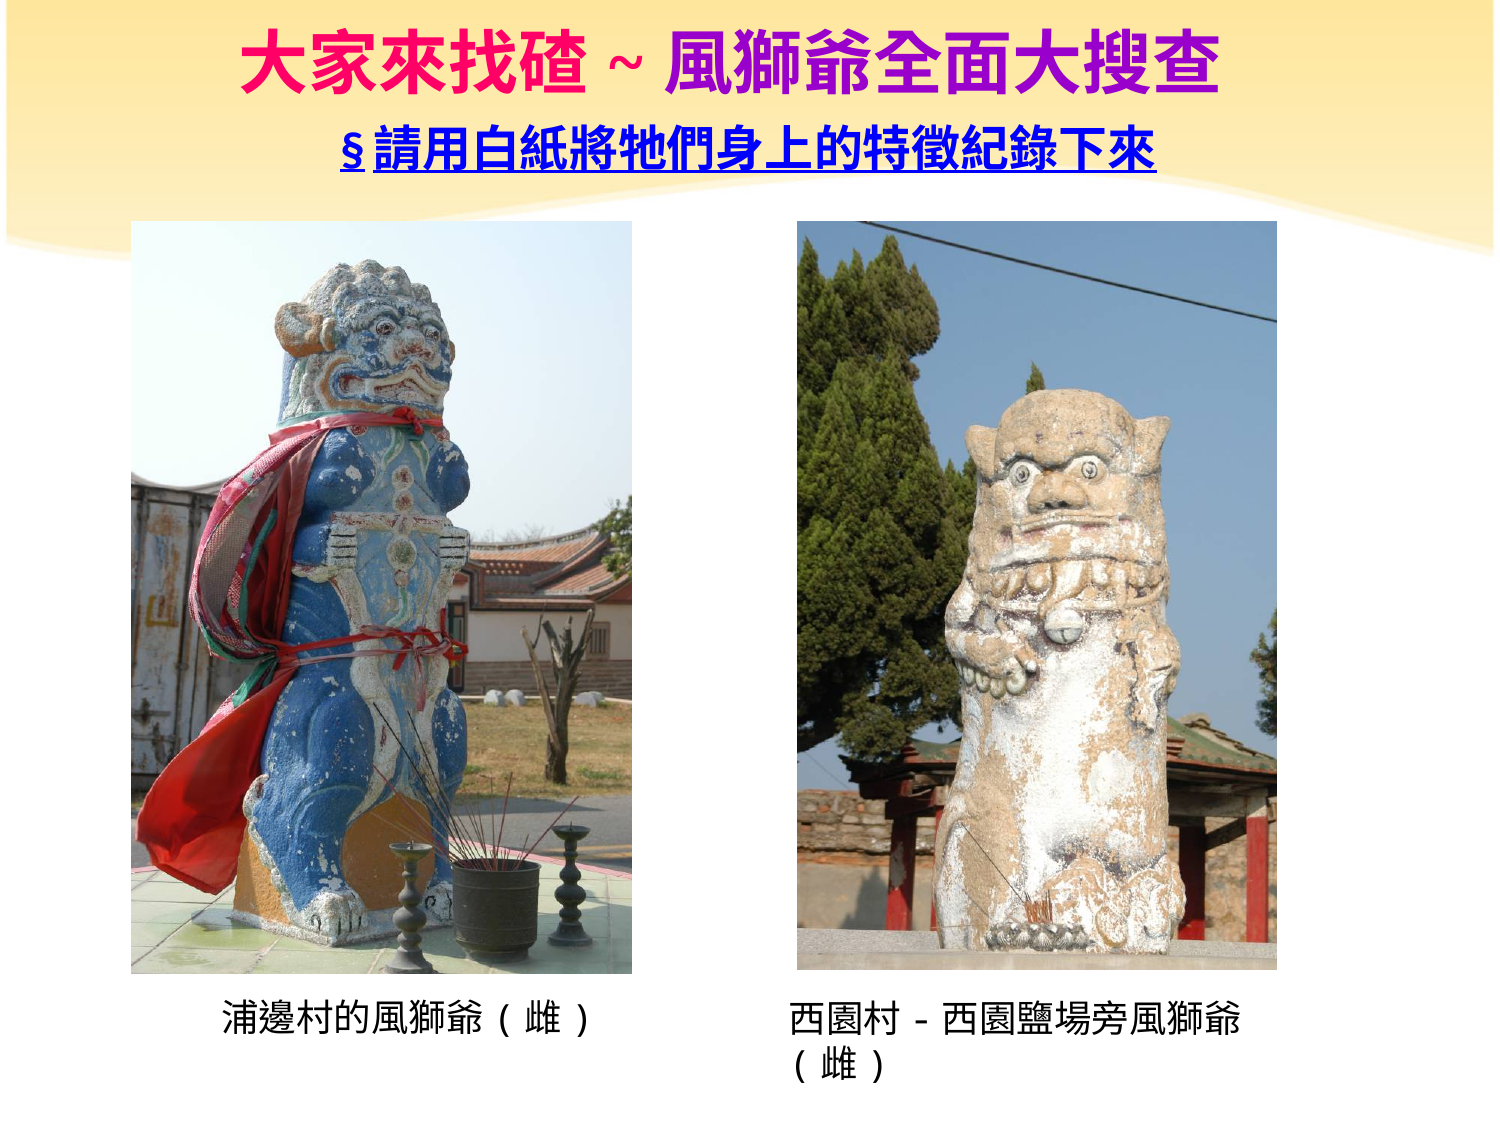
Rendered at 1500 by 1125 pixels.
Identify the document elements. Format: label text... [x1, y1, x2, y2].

text_box 西園村-西園鹽場旁風獅爺(雌) [773, 987, 1317, 1048]
title 大家來找碴~風獅爺全面大搜查 §請用白紙將牠們身上的特徵紀錄下來 [41, 0, 1421, 188]
picture [0, 0, 1500, 1068]
text_box 浦邊村的風獅爺(雌) [206, 986, 612, 1047]
picture [836, 1048, 843, 1059]
picture [836, 1060, 841, 1068]
